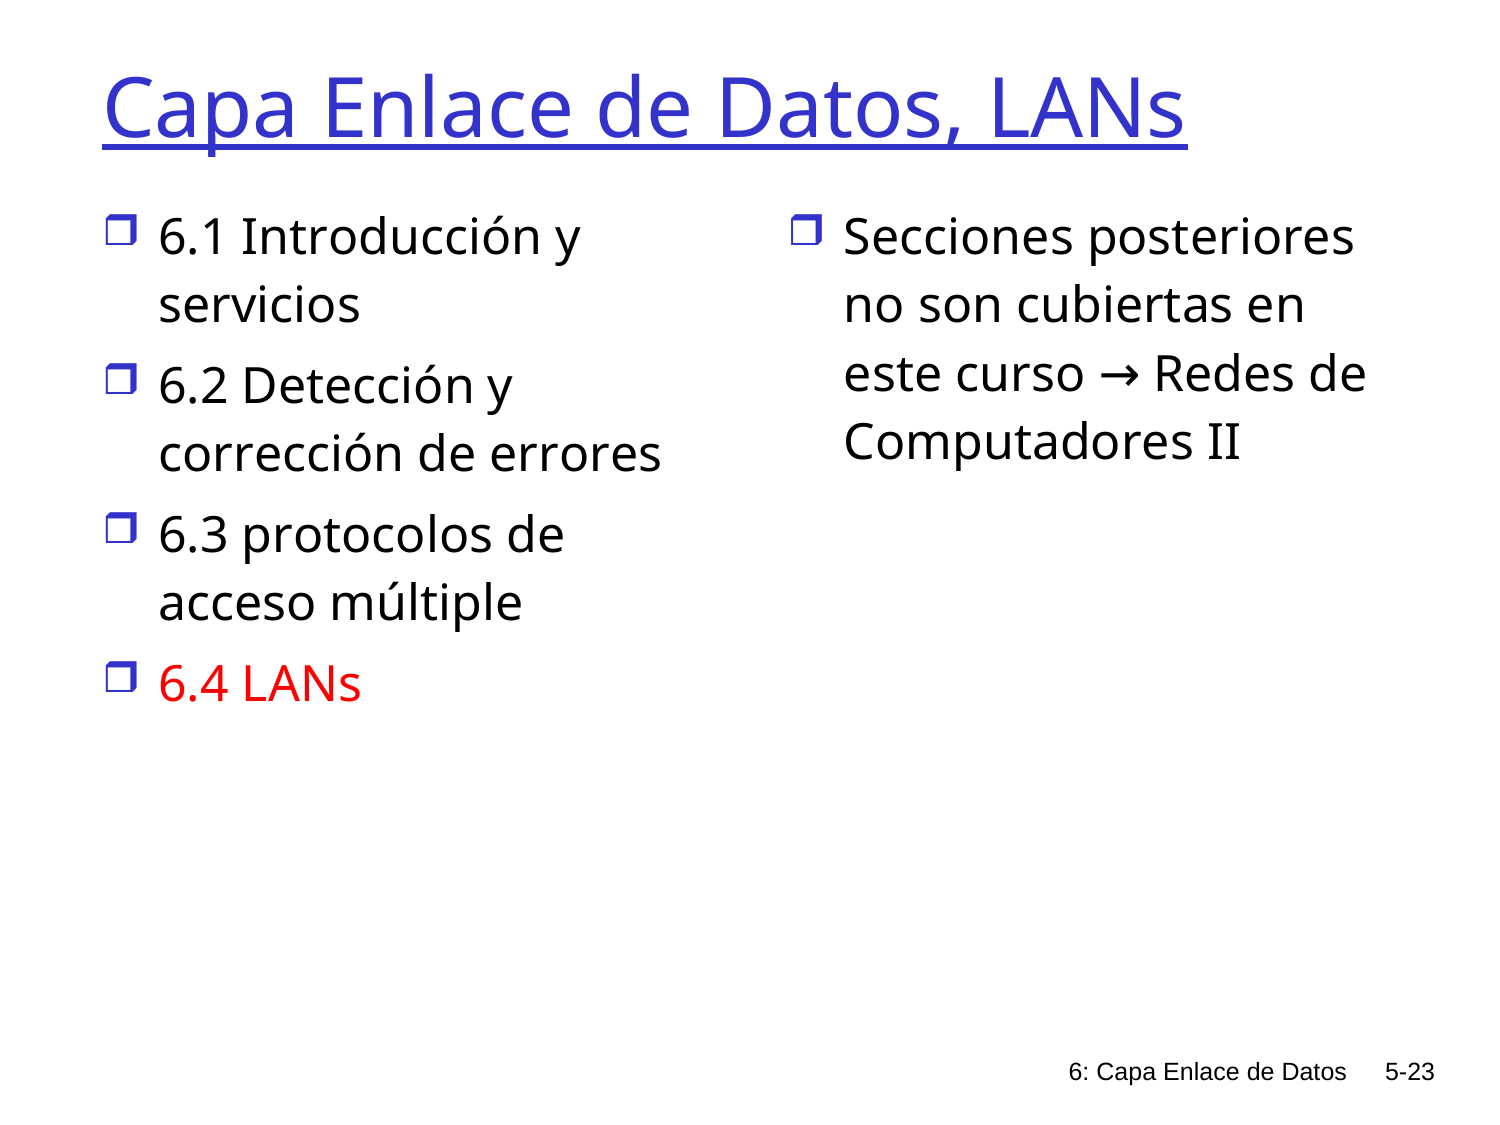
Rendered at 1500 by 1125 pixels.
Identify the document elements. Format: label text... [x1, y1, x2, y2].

title Capa Enlace de Datos, LANs [87, 23, 1426, 188]
list 6.1 Introducción y servicios 6.2 Detección y corrección de errores 6.3 protocolos de acceso múltiple 6.4 LANs [87, 193, 741, 1035]
list Secciones posteriores no son cubiertas en este curso → Redes de Computadores II [772, 193, 1426, 1035]
